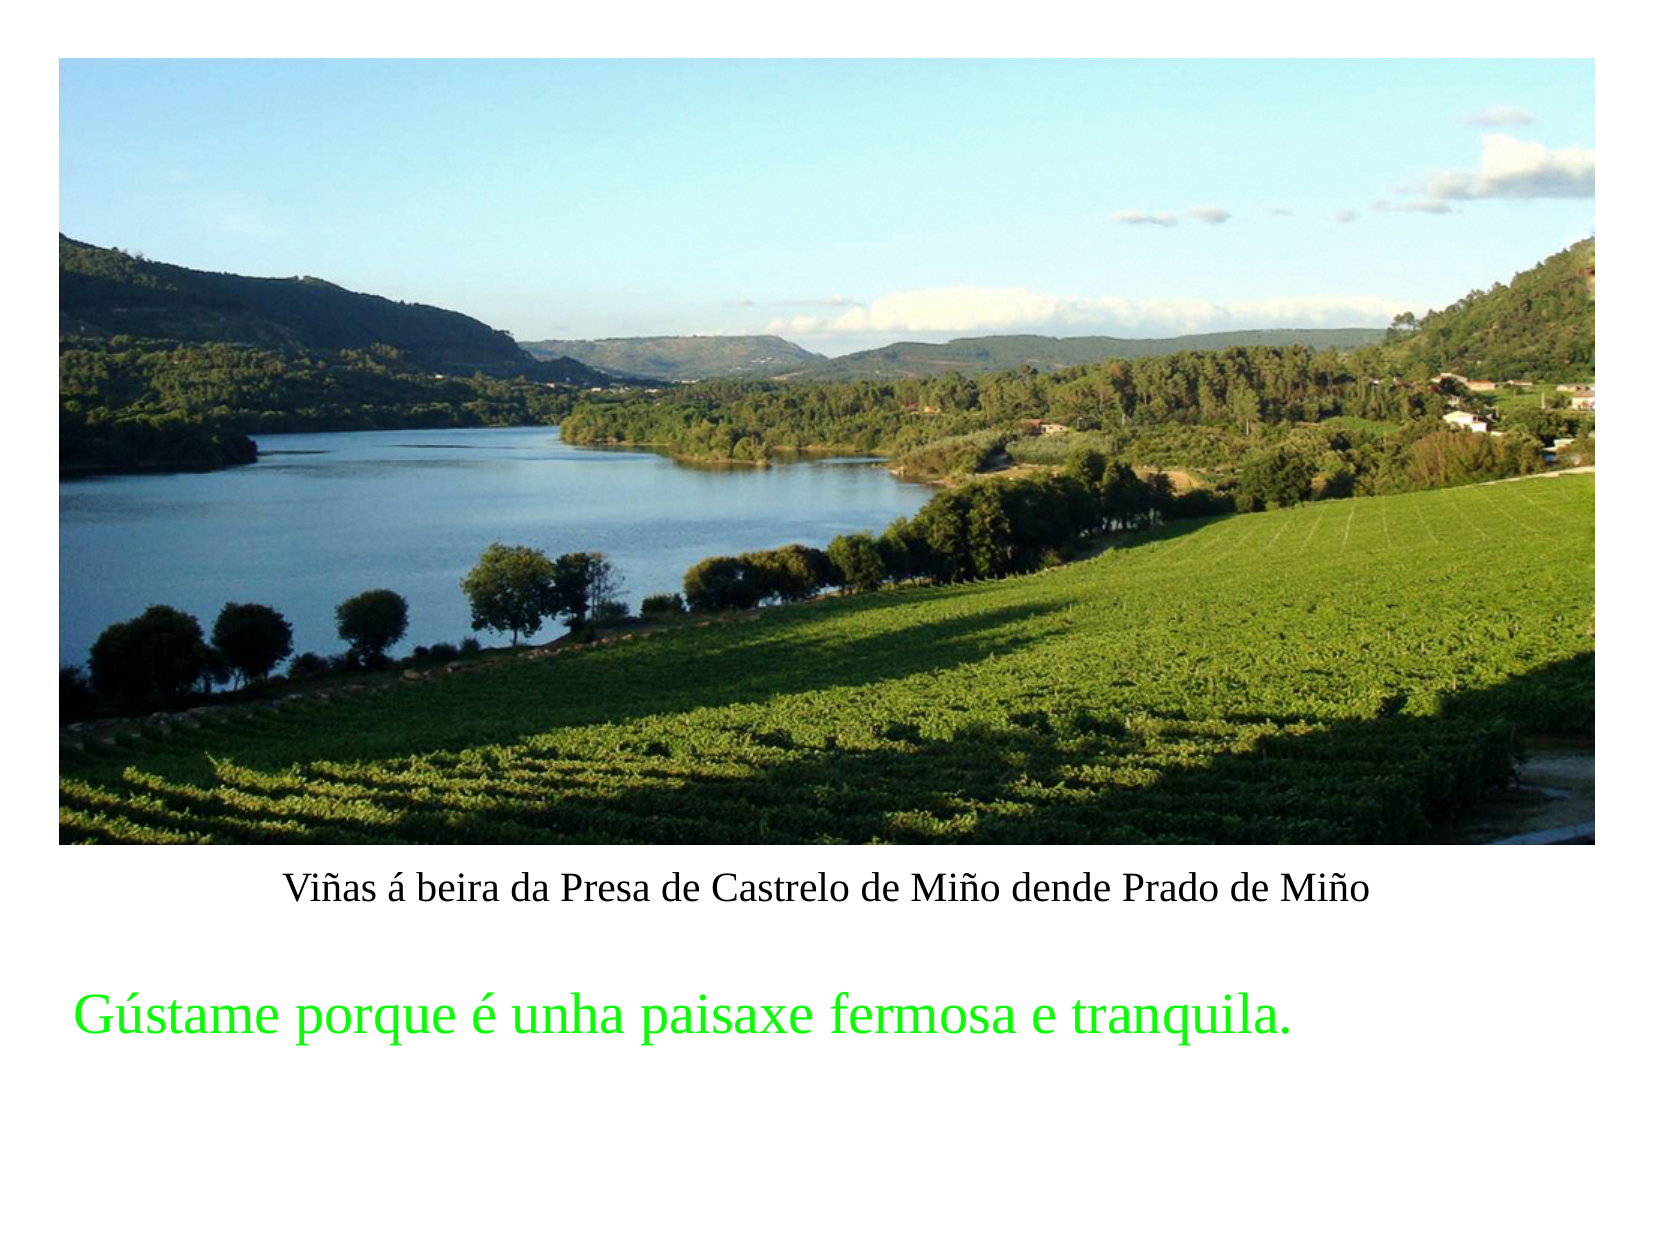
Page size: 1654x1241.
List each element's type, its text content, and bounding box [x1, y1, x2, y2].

picture [59, 58, 1595, 845]
text_box Gústame porque é unha paisaxe fermosa e tranquila. [59, 974, 1654, 1055]
text_box Viñas á beira da Presa de Castrelo de Miño dende Prado de Miño [59, 856, 1595, 919]
